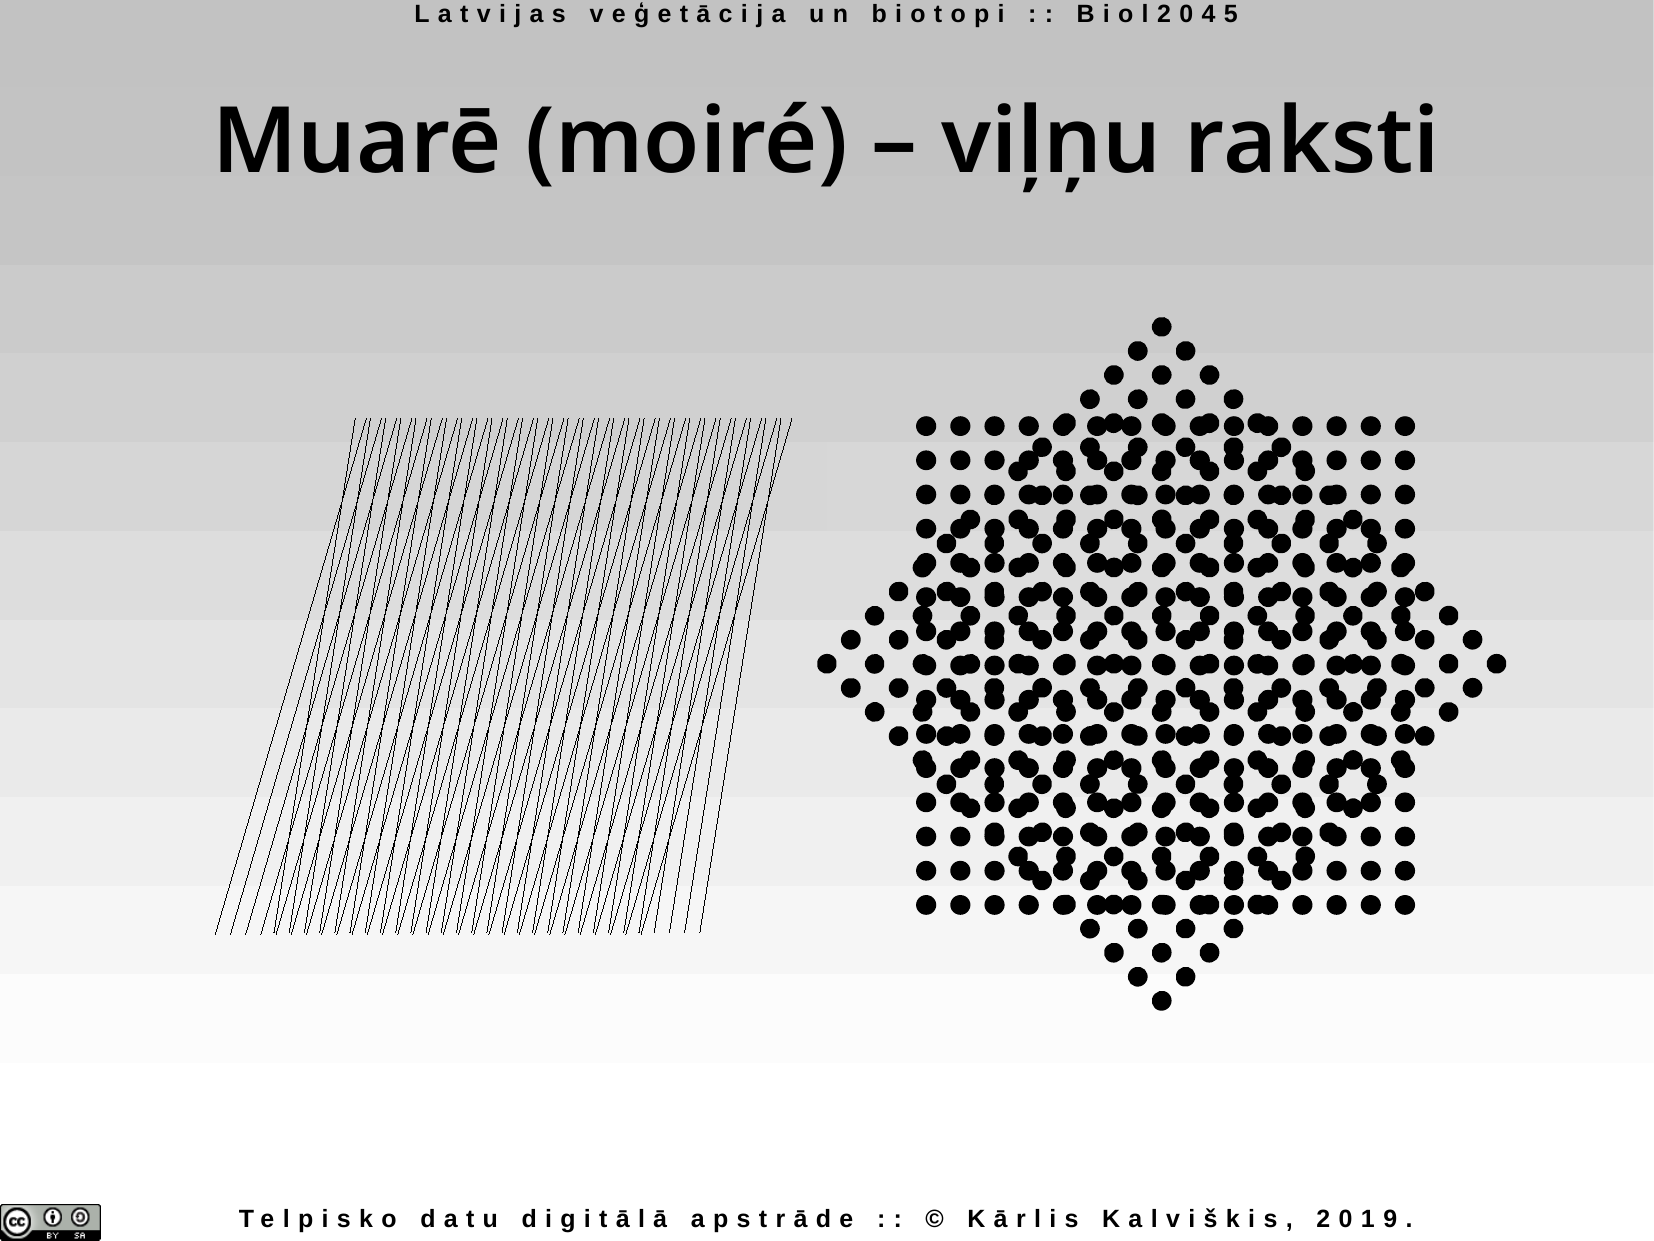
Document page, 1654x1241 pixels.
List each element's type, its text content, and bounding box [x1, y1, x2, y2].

text_box [1176, 341, 1196, 361]
text_box [1292, 895, 1313, 915]
text_box [1008, 653, 1039, 676]
text_box [1486, 653, 1507, 674]
text_box [950, 416, 971, 437]
text_box [1008, 750, 1052, 795]
text_box [1018, 822, 1076, 881]
text_box [1394, 518, 1416, 539]
text_box [1292, 654, 1315, 676]
text_box [1052, 413, 1076, 437]
text_box [889, 630, 909, 650]
text_box [1394, 724, 1435, 746]
text_box [888, 726, 909, 746]
text_box [1223, 621, 1245, 650]
text_box [1223, 581, 1245, 608]
text_box [1103, 365, 1124, 385]
text_box [1052, 689, 1076, 722]
text_box [1152, 581, 1220, 650]
text_box [1223, 822, 1245, 847]
text_box [1127, 967, 1148, 987]
text_box [1360, 621, 1387, 650]
text_box [1080, 581, 1108, 608]
text_box [1121, 581, 1148, 608]
text_box [888, 678, 909, 698]
text_box [1391, 552, 1416, 578]
text_box [1391, 581, 1435, 650]
text_box [1052, 653, 1076, 676]
text_box [1199, 365, 1220, 385]
text_box [1175, 677, 1220, 722]
text_box [1319, 724, 1347, 746]
text_box [936, 750, 981, 795]
text_box [1104, 605, 1124, 626]
text_box [1104, 943, 1124, 963]
text_box [1319, 581, 1347, 608]
text_box [1343, 606, 1363, 626]
text_box [916, 518, 937, 539]
text_box [1008, 509, 1052, 554]
text_box [1152, 552, 1176, 578]
text_box [1080, 484, 1108, 506]
text_box [1189, 413, 1220, 437]
text_box [1258, 724, 1291, 746]
text_box [1121, 484, 1148, 506]
text_box [1087, 894, 1142, 915]
text_box [984, 758, 1005, 813]
text_box [916, 450, 937, 471]
text_box [1360, 724, 1387, 746]
text_box [1151, 689, 1176, 722]
text_box [1080, 389, 1100, 410]
text_box [912, 689, 937, 722]
text_box [1152, 991, 1172, 1011]
text_box [916, 792, 937, 813]
text_box [912, 750, 937, 778]
text_box [1247, 894, 1279, 915]
text_box [916, 724, 971, 746]
text_box [1052, 450, 1076, 482]
text_box [950, 792, 981, 818]
text_box [1080, 750, 1148, 819]
text_box [1121, 724, 1148, 746]
text_box [936, 678, 981, 722]
text_box [864, 606, 885, 626]
text_box [1360, 581, 1387, 608]
text_box [1151, 750, 1176, 778]
text_box [1247, 654, 1279, 676]
text_box [1175, 389, 1196, 409]
text_box [1462, 630, 1483, 650]
text_box [1121, 621, 1148, 650]
text_box [1394, 792, 1416, 813]
title Muarē (moiré) – viļņu raksti [29, 49, 1625, 296]
text_box [1008, 846, 1052, 891]
text_box [1319, 509, 1387, 578]
text_box [1008, 792, 1039, 819]
text_box [1052, 509, 1076, 539]
text_box [1360, 416, 1381, 437]
text_box [1319, 822, 1347, 847]
text_box [1394, 860, 1416, 881]
text_box [1121, 822, 1148, 847]
text_box [1462, 677, 1483, 698]
text_box [1247, 750, 1291, 795]
text_box [1292, 552, 1315, 578]
text_box [912, 581, 981, 650]
text_box [916, 416, 937, 437]
text_box [1292, 689, 1316, 722]
text_box [1394, 895, 1416, 915]
text_box [1052, 792, 1076, 819]
text_box [1326, 450, 1347, 471]
text_box [1127, 341, 1148, 361]
text_box [1176, 967, 1196, 987]
text_box [950, 450, 971, 471]
text_box [1052, 750, 1076, 778]
text_box [1087, 413, 1142, 437]
text_box [1394, 826, 1416, 847]
text_box [1223, 678, 1245, 710]
text_box [889, 581, 909, 602]
text_box [1292, 416, 1313, 437]
text_box [916, 860, 937, 881]
text_box [1189, 552, 1220, 578]
text_box [1247, 846, 1292, 891]
text_box [1223, 416, 1245, 471]
text_box [984, 518, 1005, 573]
text_box [950, 895, 971, 915]
text_box [1292, 509, 1315, 539]
text_box [984, 895, 1005, 915]
text_box [1391, 653, 1416, 676]
text_box [1223, 895, 1245, 915]
text_box [1151, 822, 1220, 891]
text_box [1189, 792, 1220, 819]
text_box [1326, 895, 1347, 915]
text_box [1247, 413, 1279, 437]
text_box [984, 655, 1005, 676]
text_box [1175, 437, 1220, 482]
text_box [1080, 437, 1148, 482]
text_box [984, 450, 1005, 471]
text_box [1223, 724, 1245, 746]
text_box [1121, 860, 1148, 891]
text_box [1018, 484, 1074, 505]
text_box [916, 826, 937, 847]
text_box [1052, 552, 1076, 578]
text_box [912, 654, 937, 676]
text_box [1292, 587, 1315, 642]
text_box [1223, 518, 1245, 573]
text_box [864, 654, 885, 674]
text_box [1018, 416, 1039, 437]
text_box [912, 552, 937, 578]
text_box [1319, 678, 1387, 722]
text_box [1189, 894, 1220, 915]
text_box [950, 826, 971, 847]
text_box [1151, 792, 1176, 819]
text_box [950, 552, 981, 578]
text_box [1223, 918, 1244, 939]
text_box [1319, 750, 1387, 818]
text_box [1080, 621, 1108, 650]
text_box [1087, 653, 1142, 676]
text_box [1439, 653, 1459, 674]
text_box [1247, 552, 1279, 578]
text_box [1175, 509, 1220, 554]
text_box [1360, 450, 1381, 471]
text_box [1127, 389, 1148, 410]
text_box [1189, 653, 1220, 676]
text_box [1152, 509, 1176, 539]
text_box [1326, 860, 1347, 881]
text_box [950, 484, 971, 505]
text_box [1439, 605, 1459, 626]
text_box [984, 724, 1005, 746]
text_box [817, 653, 837, 674]
text_box [950, 860, 971, 881]
text_box [1326, 416, 1347, 437]
text_box [1018, 895, 1039, 915]
text_box [1247, 792, 1279, 818]
text_box [1247, 437, 1292, 482]
text_box [1414, 678, 1435, 698]
text_box [984, 822, 1005, 847]
text_box [1008, 552, 1039, 578]
text_box [1326, 654, 1381, 676]
text_box [864, 702, 885, 722]
text_box [1360, 860, 1381, 881]
text_box [1394, 484, 1416, 505]
text_box [1223, 860, 1245, 891]
text_box [1008, 581, 1076, 650]
text_box [1152, 653, 1176, 676]
text_box [1390, 750, 1416, 778]
text_box [1152, 943, 1172, 963]
text_box [1151, 450, 1176, 482]
text_box [936, 509, 981, 554]
text_box [1247, 678, 1292, 722]
text_box [950, 654, 981, 676]
text_box [1052, 894, 1076, 915]
text_box [1319, 621, 1347, 650]
text_box [984, 416, 1005, 437]
text_box [1223, 655, 1245, 676]
text_box [916, 895, 937, 915]
text_box [1080, 678, 1148, 722]
text_box [984, 581, 1005, 608]
text_box [1080, 509, 1148, 578]
text_box [1292, 724, 1313, 744]
text_box [1223, 758, 1245, 813]
text_box [984, 678, 1005, 710]
text_box [840, 629, 861, 650]
text_box [1360, 484, 1381, 505]
text_box [984, 484, 1005, 505]
text_box [1394, 416, 1416, 437]
text_box [1008, 677, 1052, 722]
text_box [1360, 826, 1381, 847]
text_box [1360, 895, 1381, 915]
text_box [1080, 724, 1108, 746]
text_box [1151, 317, 1172, 337]
text_box [1155, 484, 1210, 505]
text_box [1199, 943, 1220, 963]
text_box [1155, 724, 1210, 746]
text_box [1080, 846, 1124, 891]
text_box [1127, 918, 1148, 939]
text_box [1151, 413, 1176, 437]
text_box [840, 678, 861, 698]
text_box [1258, 822, 1316, 881]
text_box [1390, 689, 1416, 722]
text_box [916, 484, 937, 505]
text_box [1258, 484, 1313, 505]
text_box [1247, 509, 1291, 554]
text_box [1438, 702, 1459, 722]
text_box [1175, 750, 1220, 795]
text_box [1151, 894, 1176, 915]
text_box [1292, 792, 1316, 819]
text_box [984, 621, 1005, 650]
text_box [984, 860, 1005, 881]
text_box [1247, 581, 1292, 650]
text_box [1008, 437, 1052, 482]
text_box [1223, 389, 1244, 410]
text_box [1223, 484, 1245, 505]
text_box [1319, 484, 1347, 505]
text_box [1080, 918, 1100, 939]
picture [0, 0, 1654, 1241]
text_box [1394, 450, 1416, 471]
text_box [1292, 450, 1316, 482]
text_box [1176, 918, 1196, 939]
text_box [1151, 365, 1172, 385]
text_box [1292, 750, 1316, 778]
text_box [1080, 822, 1108, 847]
text_box [1018, 724, 1074, 746]
